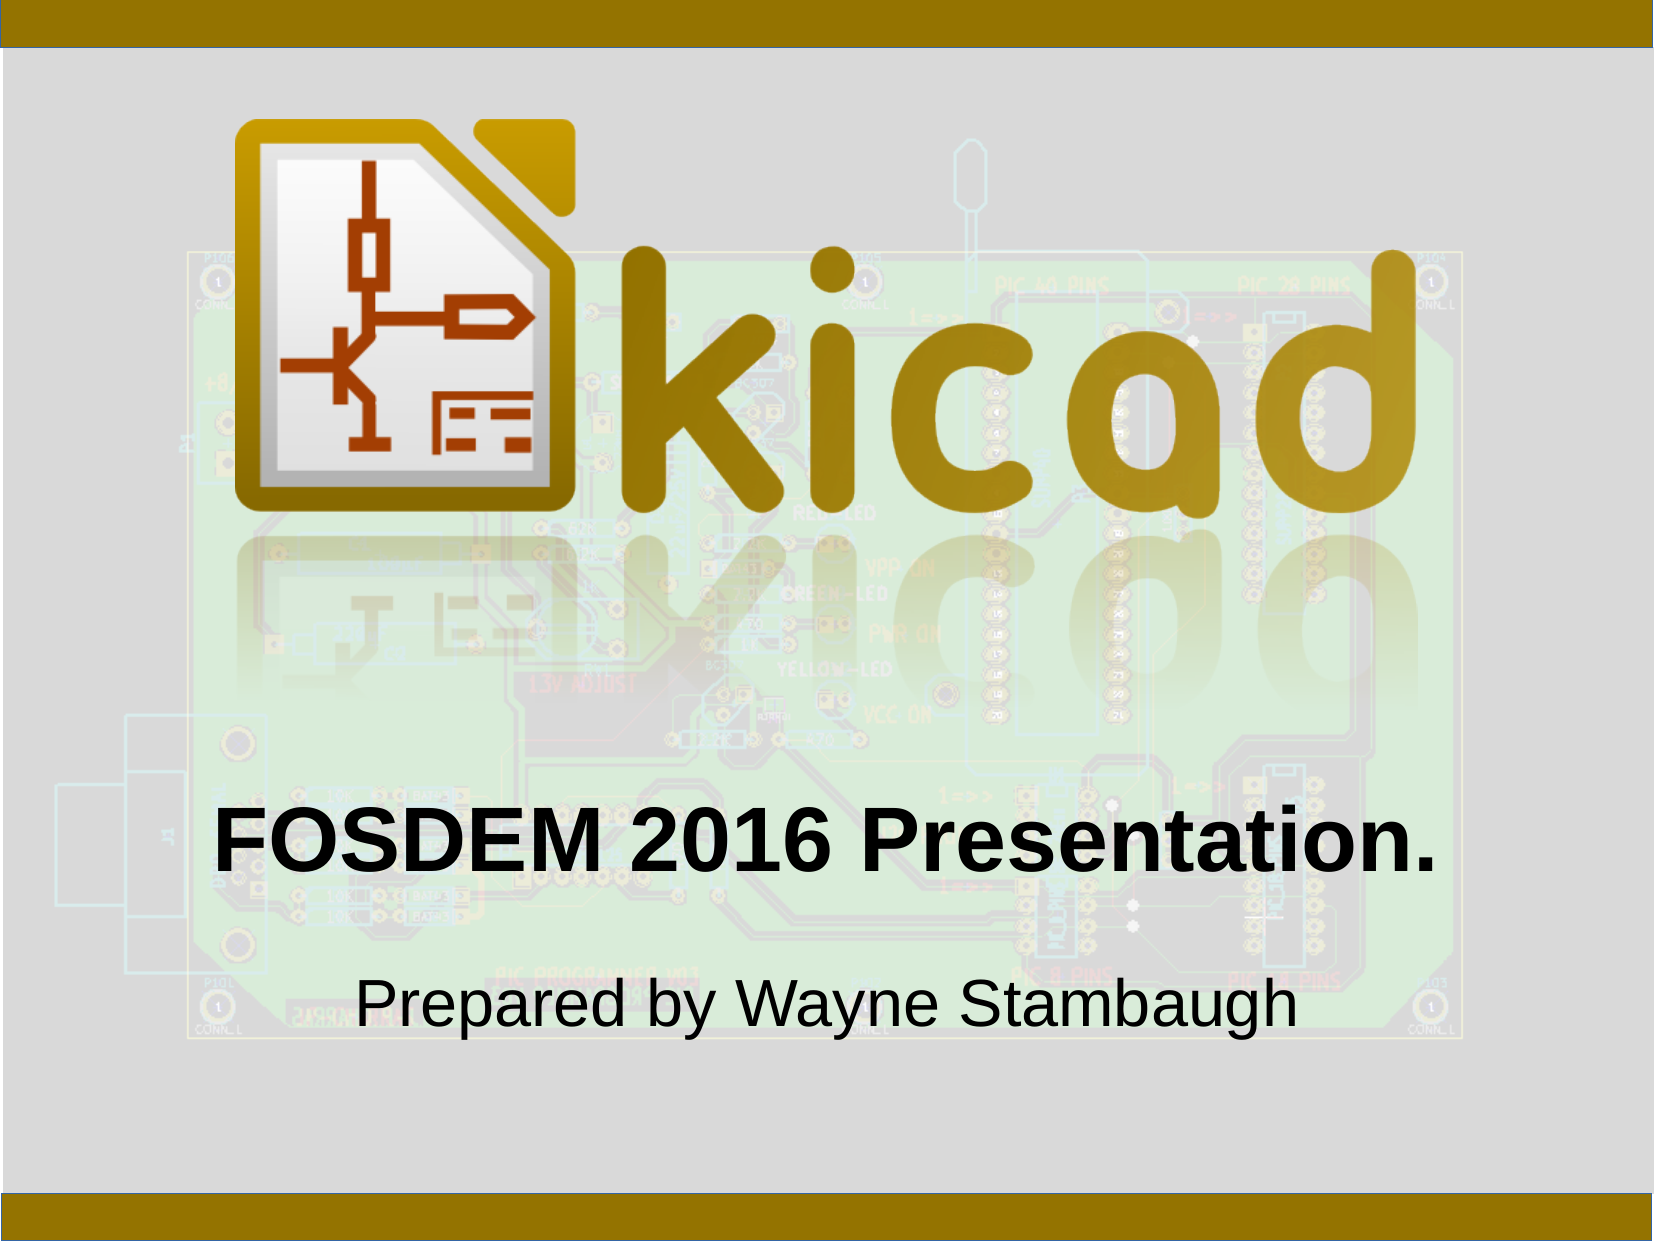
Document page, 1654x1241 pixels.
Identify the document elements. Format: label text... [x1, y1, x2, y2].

subtitle FOSDEM 2016 Presentation. Prepared by Wayne Stambaugh [82, 720, 1571, 1110]
text_box [0, 0, 1653, 48]
picture [3, 47, 1654, 1194]
text_box [1, 1193, 1652, 1241]
